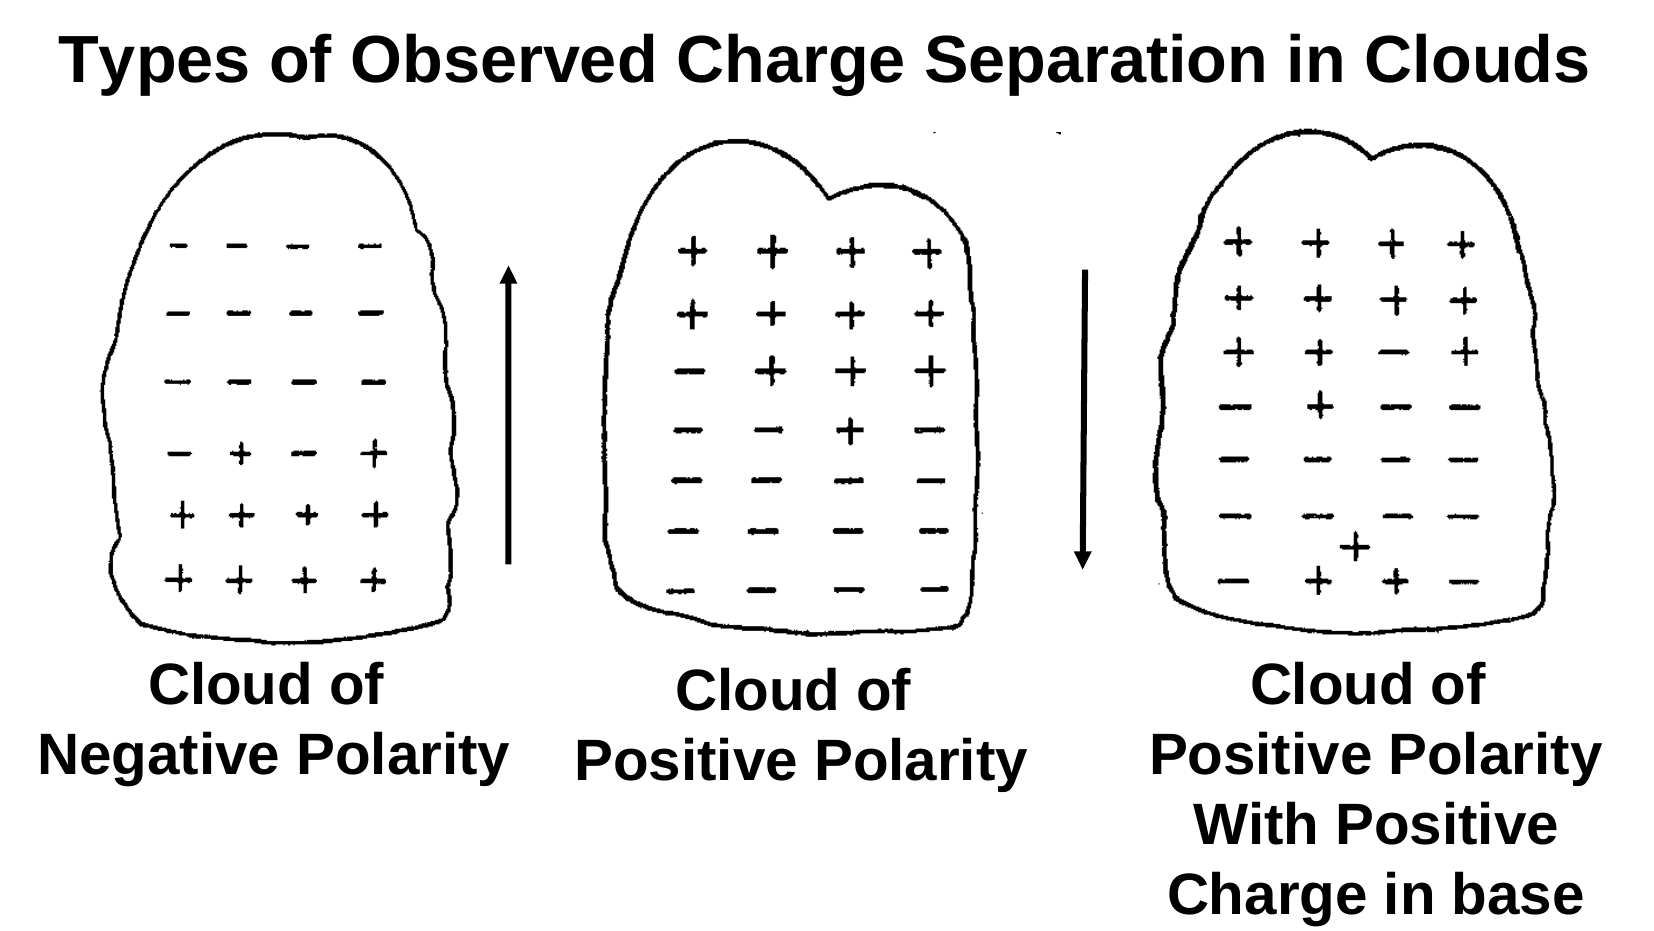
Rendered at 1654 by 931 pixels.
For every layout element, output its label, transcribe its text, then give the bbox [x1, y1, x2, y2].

text_box Cloud of Negative Polarity [11, 638, 537, 794]
picture [25, 100, 1061, 660]
title Types of Observed Charge Separation in Clouds [0, 5, 1654, 107]
picture [1083, 116, 1648, 638]
text_box Cloud of Positive Polarity [539, 644, 1065, 800]
text_box Cloud of Positive Polarity With Positive Charge in base [1113, 638, 1639, 931]
